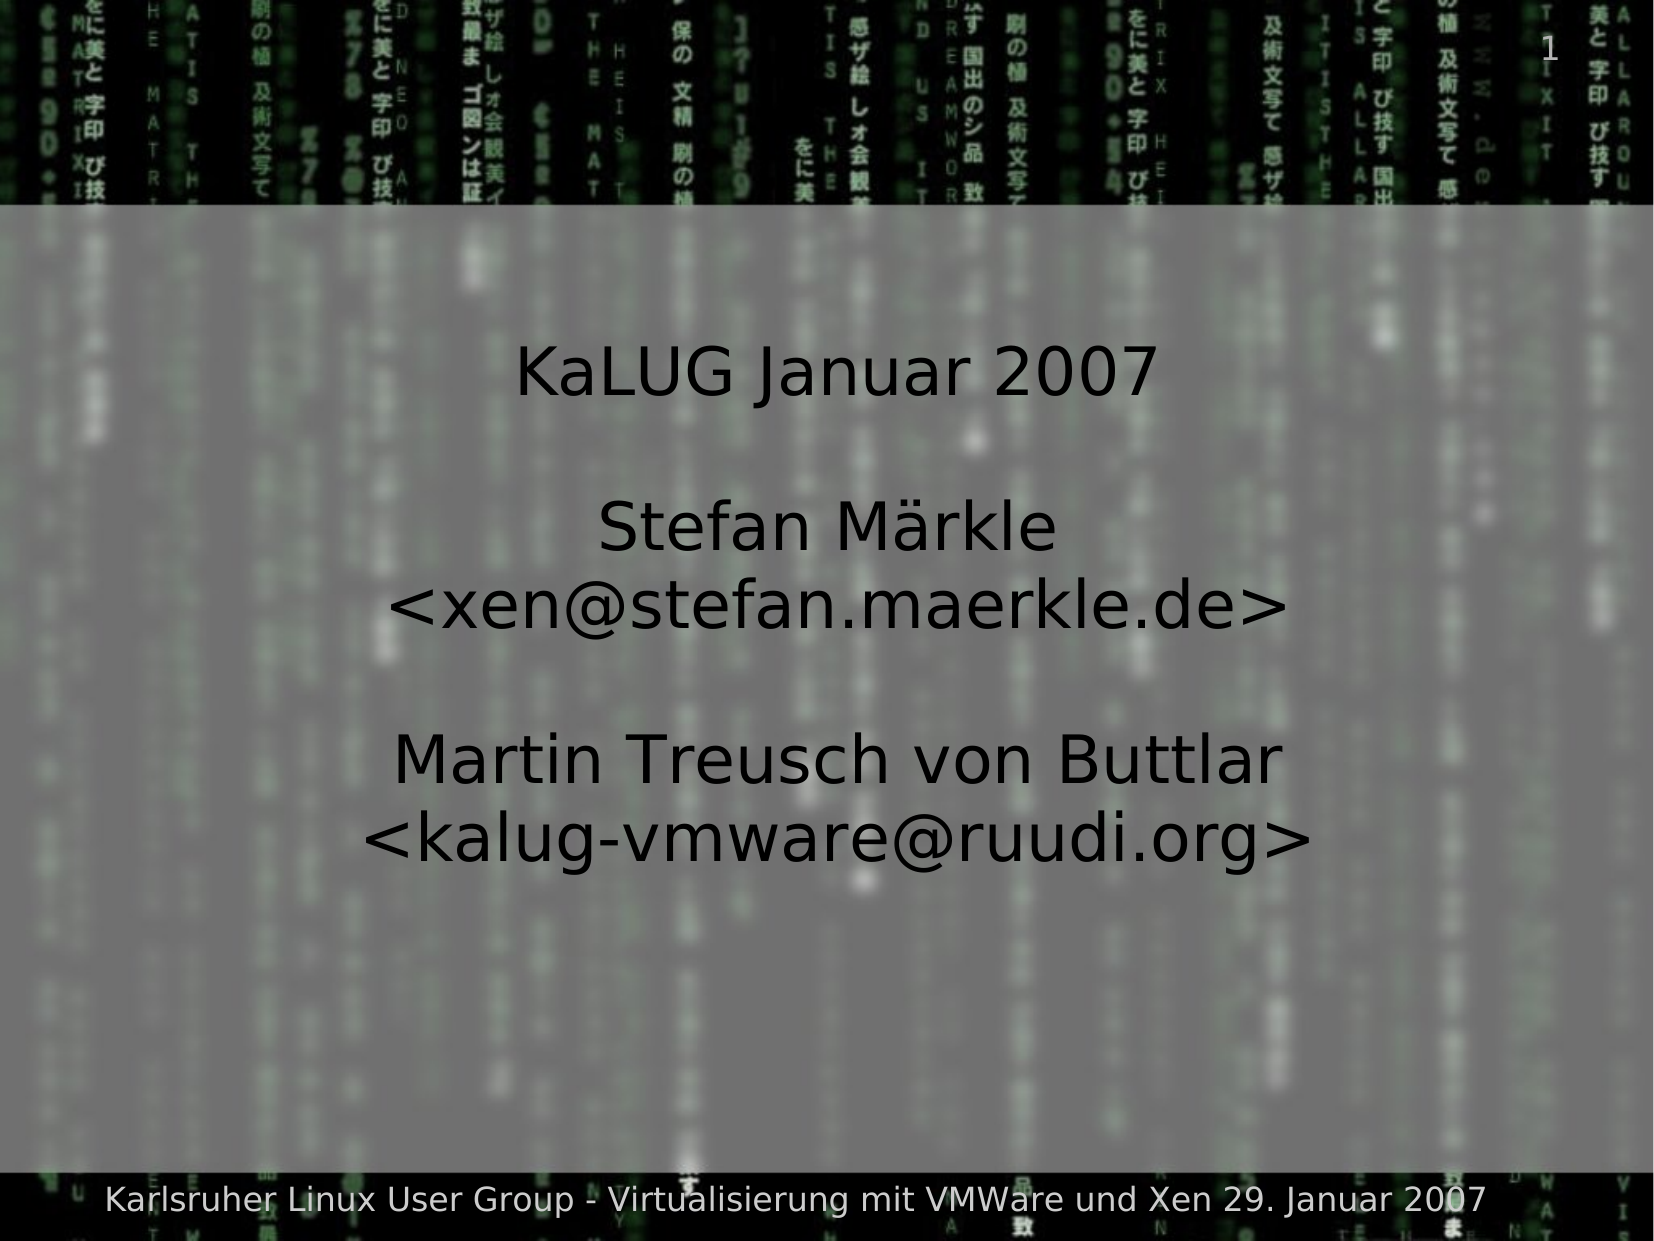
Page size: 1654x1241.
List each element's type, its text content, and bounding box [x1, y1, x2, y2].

picture [0, 0, 1654, 1241]
subtitle KaLUG Januar 2007 Stefan Märkle <xen@stefan.maerkle.de> Martin Treusch von Buttlar <kalug-vmware@ruudi.org> [76, 177, 1565, 1034]
